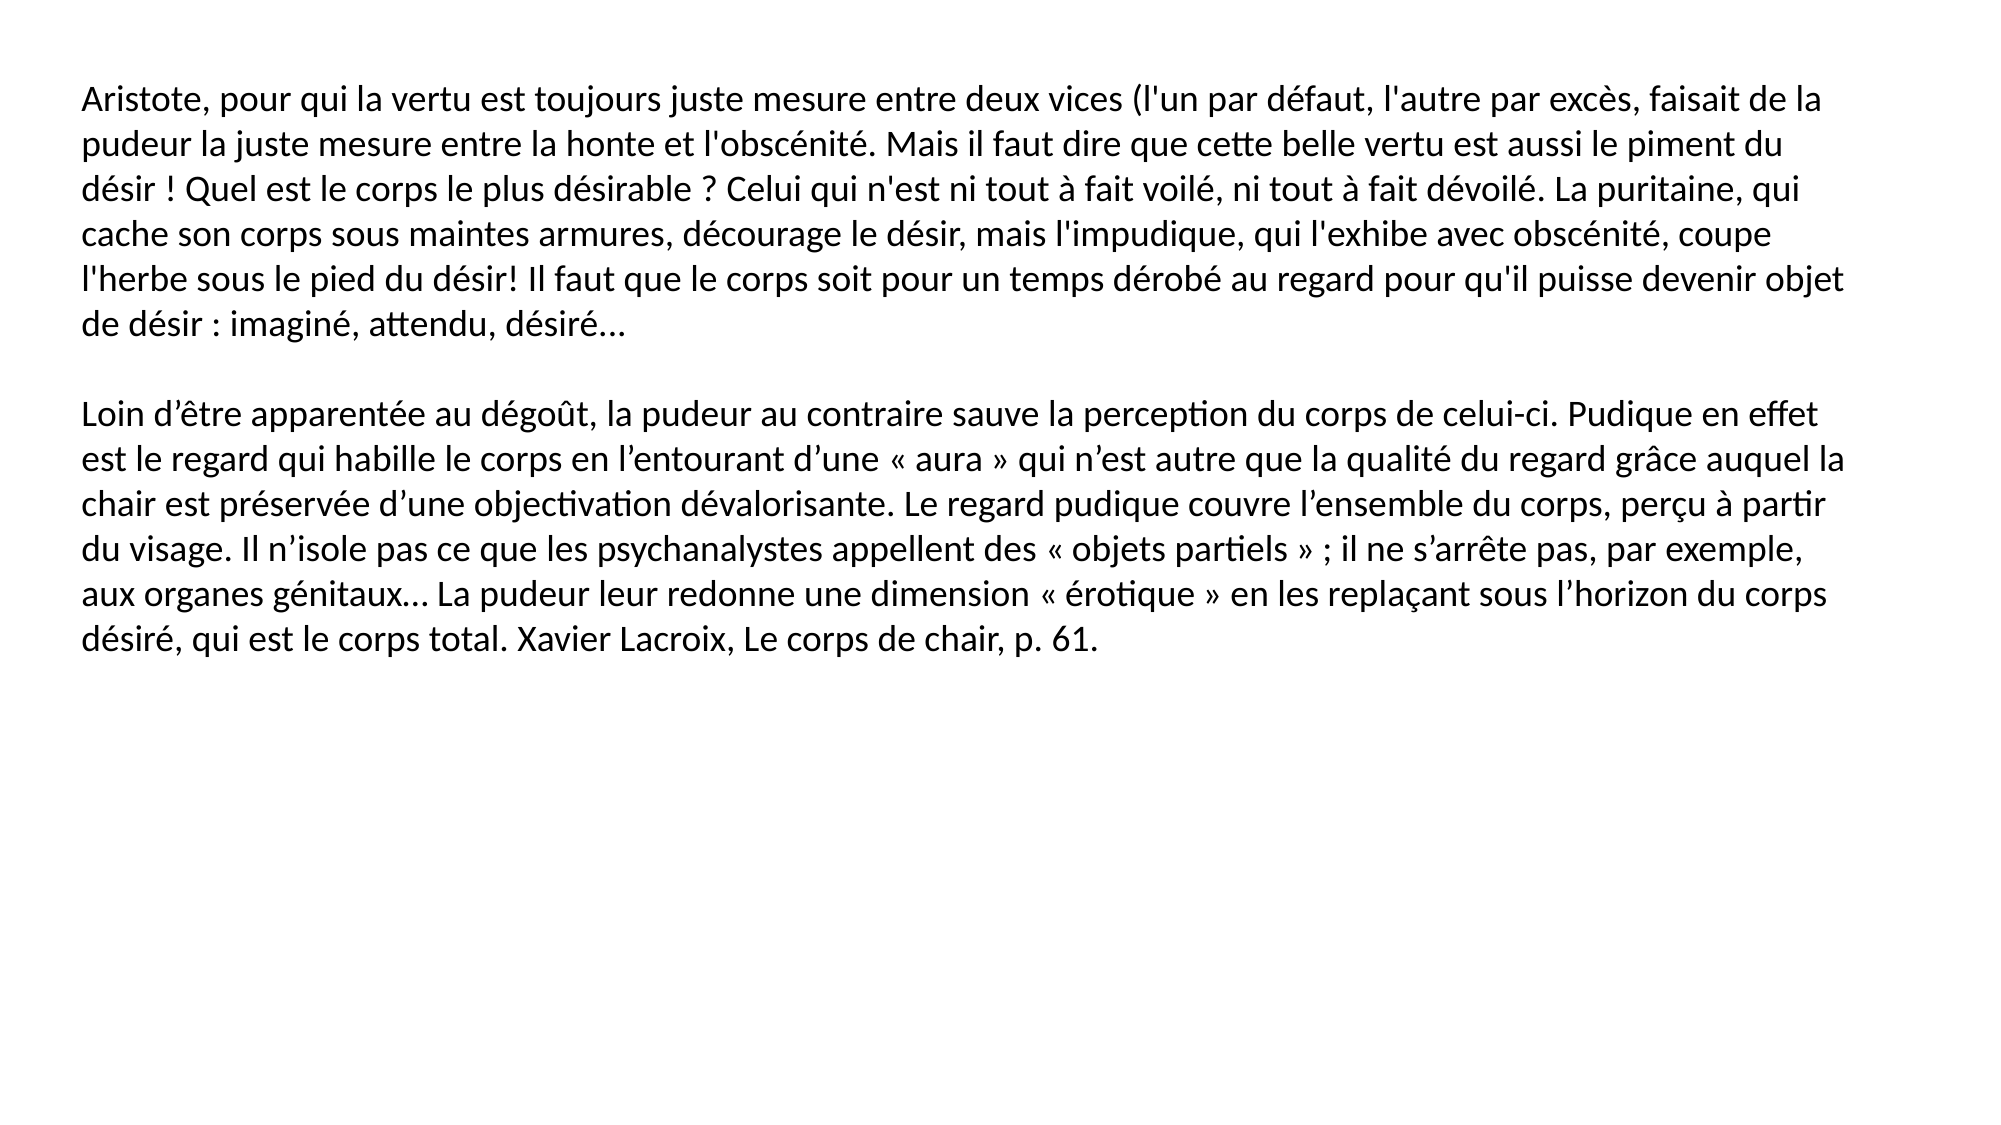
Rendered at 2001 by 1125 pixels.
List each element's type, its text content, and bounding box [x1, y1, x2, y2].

text_box Aristote, pour qui la vertu est toujours juste mesure entre deux vices (l'un par défaut, l'autre par excès, faisait de la pudeur la juste mesure entre la honte et l'obscénité. Mais il faut dire que cette belle vertu est aussi le piment du désir ! Quel est le corps le plus désirable ? Celui qui n'est ni tout à fait voilé, ni tout à fait dévoilé. La puritaine, qui cache son corps sous maintes armures, décourage le désir, mais l'impudique, qui l'exhibe avec obscénité, coupe l'herbe sous le pied du désir! Il faut que le corps soit pour un temps dérobé au regard pour qu'il puisse devenir objet de désir : imaginé, attendu, désiré... Loin d’être apparentée au dégoût, la pudeur au contraire sauve la perception du corps de celui-ci. Pudique en effet est le regard qui habille le corps en l’entourant d’une « aura » qui n’est autre que la qualité du regard grâce auquel la chair est préservée d’une objectivation dévalorisante. Le regard pudique couvre l’ensemble du corps, perçu à partir du visage. Il n’isole pas ce que les psychanalystes appellent des « objets partiels » ; il ne s’arrête pas, par exemple, aux organes génitaux… La pudeur leur redonne une dimension « érotique » en les replaçant sous l’horizon du corps désiré, qui est le corps total. Xavier Lacroix, Le corps de chair, p. 61. [66, 66, 1876, 763]
